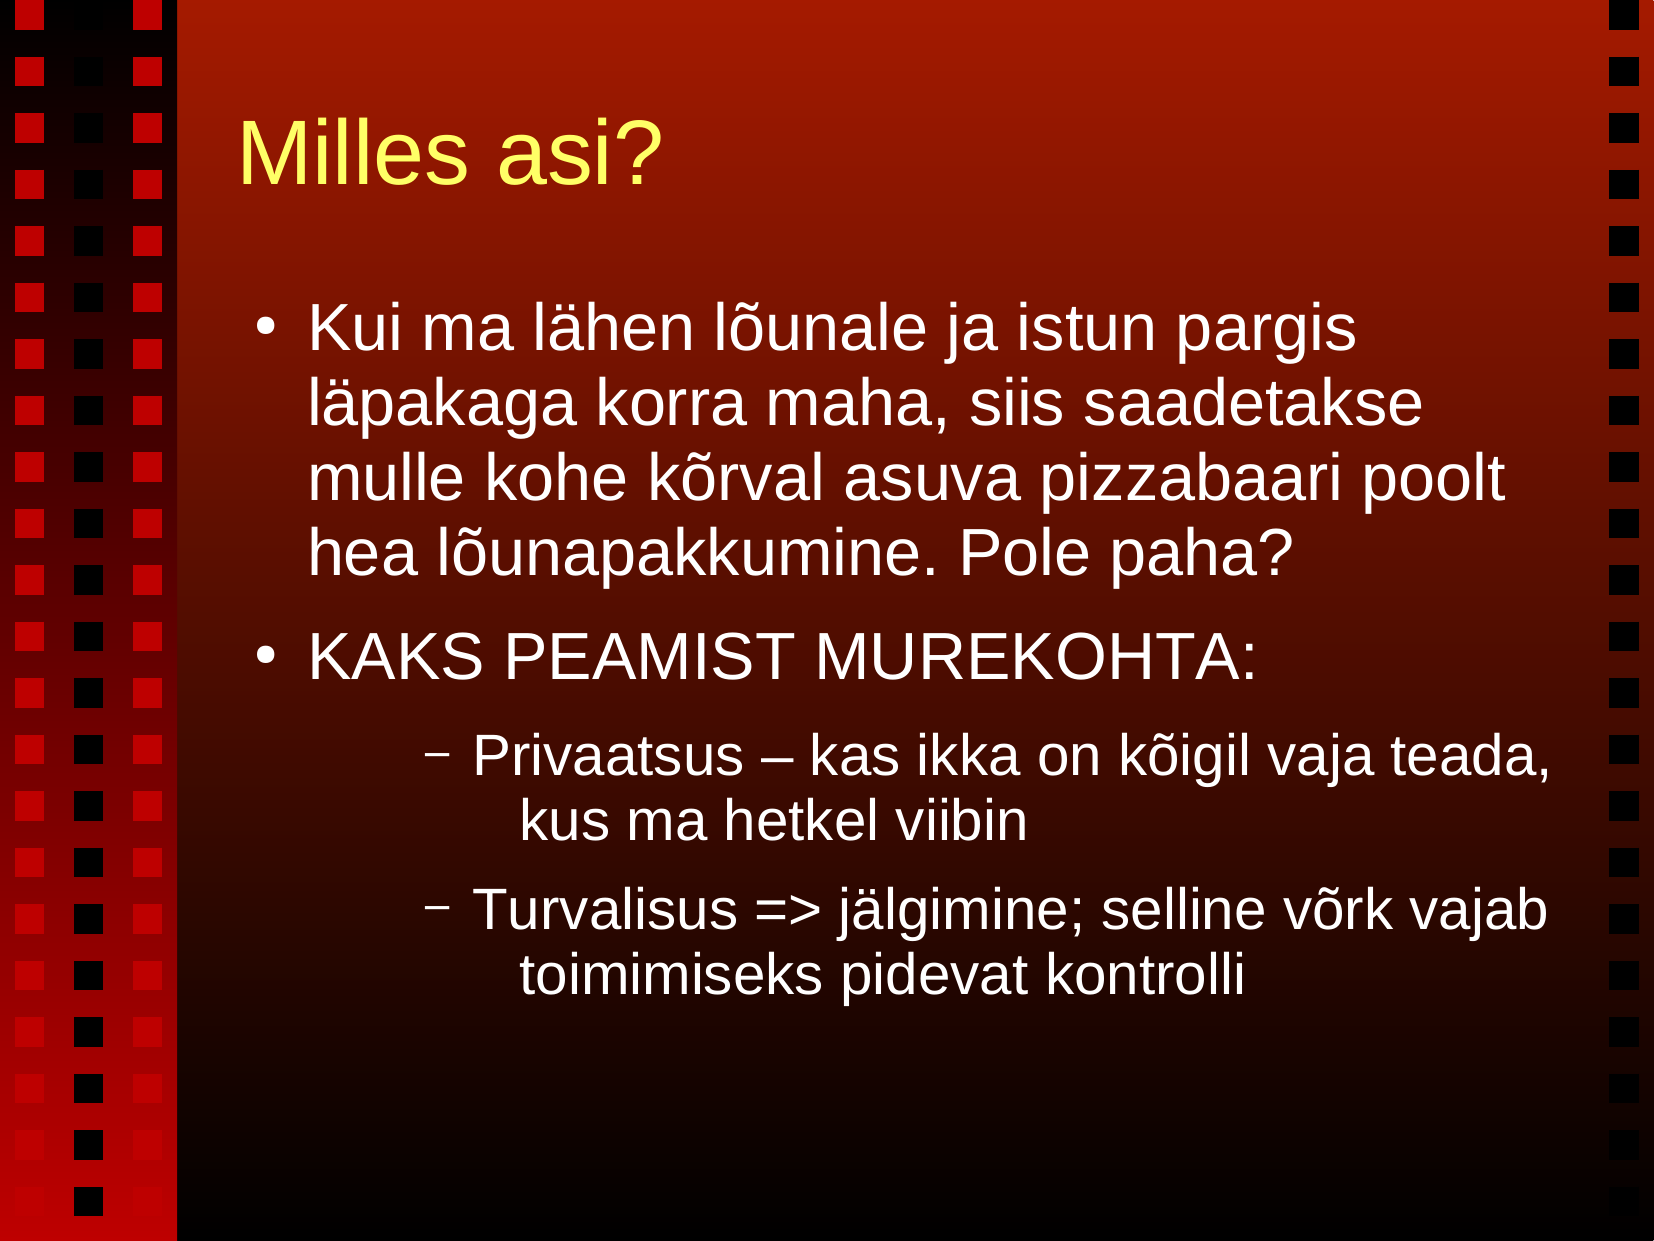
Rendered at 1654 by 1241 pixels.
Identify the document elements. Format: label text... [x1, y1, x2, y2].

title Milles asi? [236, 49, 1571, 257]
list Kui ma lähen lõunale ja istun pargis läpakaga korra maha, siis saadetakse mulle kohe kõrval asuva pizzabaari poolt hea lõunapakkumine. Pole paha? KAKS PEAMIST MUREKOHTA: Privaatsus – kas ikka on kõigil vaja teada, kus ma hetkel viibin Turvalisus => jälgimine; selline võrk vajab toimimiseks pidevat kontrolli [236, 290, 1571, 1109]
